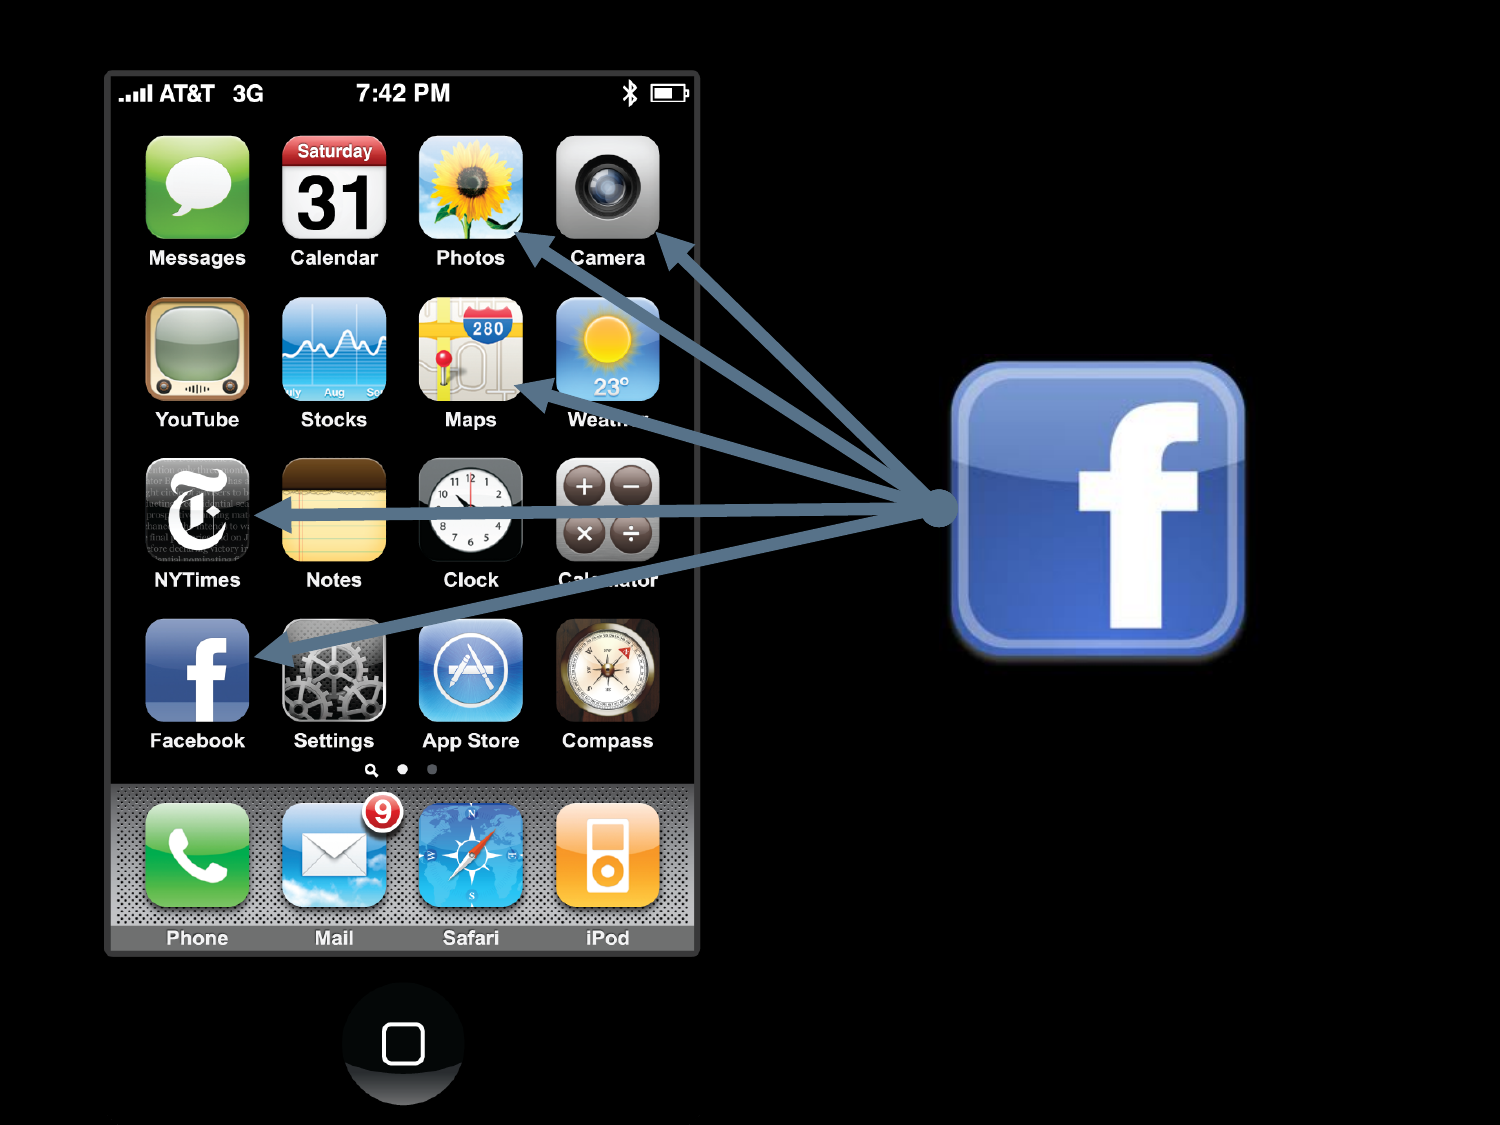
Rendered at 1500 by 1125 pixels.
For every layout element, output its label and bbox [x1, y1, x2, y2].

picture [939, 354, 1260, 676]
picture [76, 0, 730, 1125]
